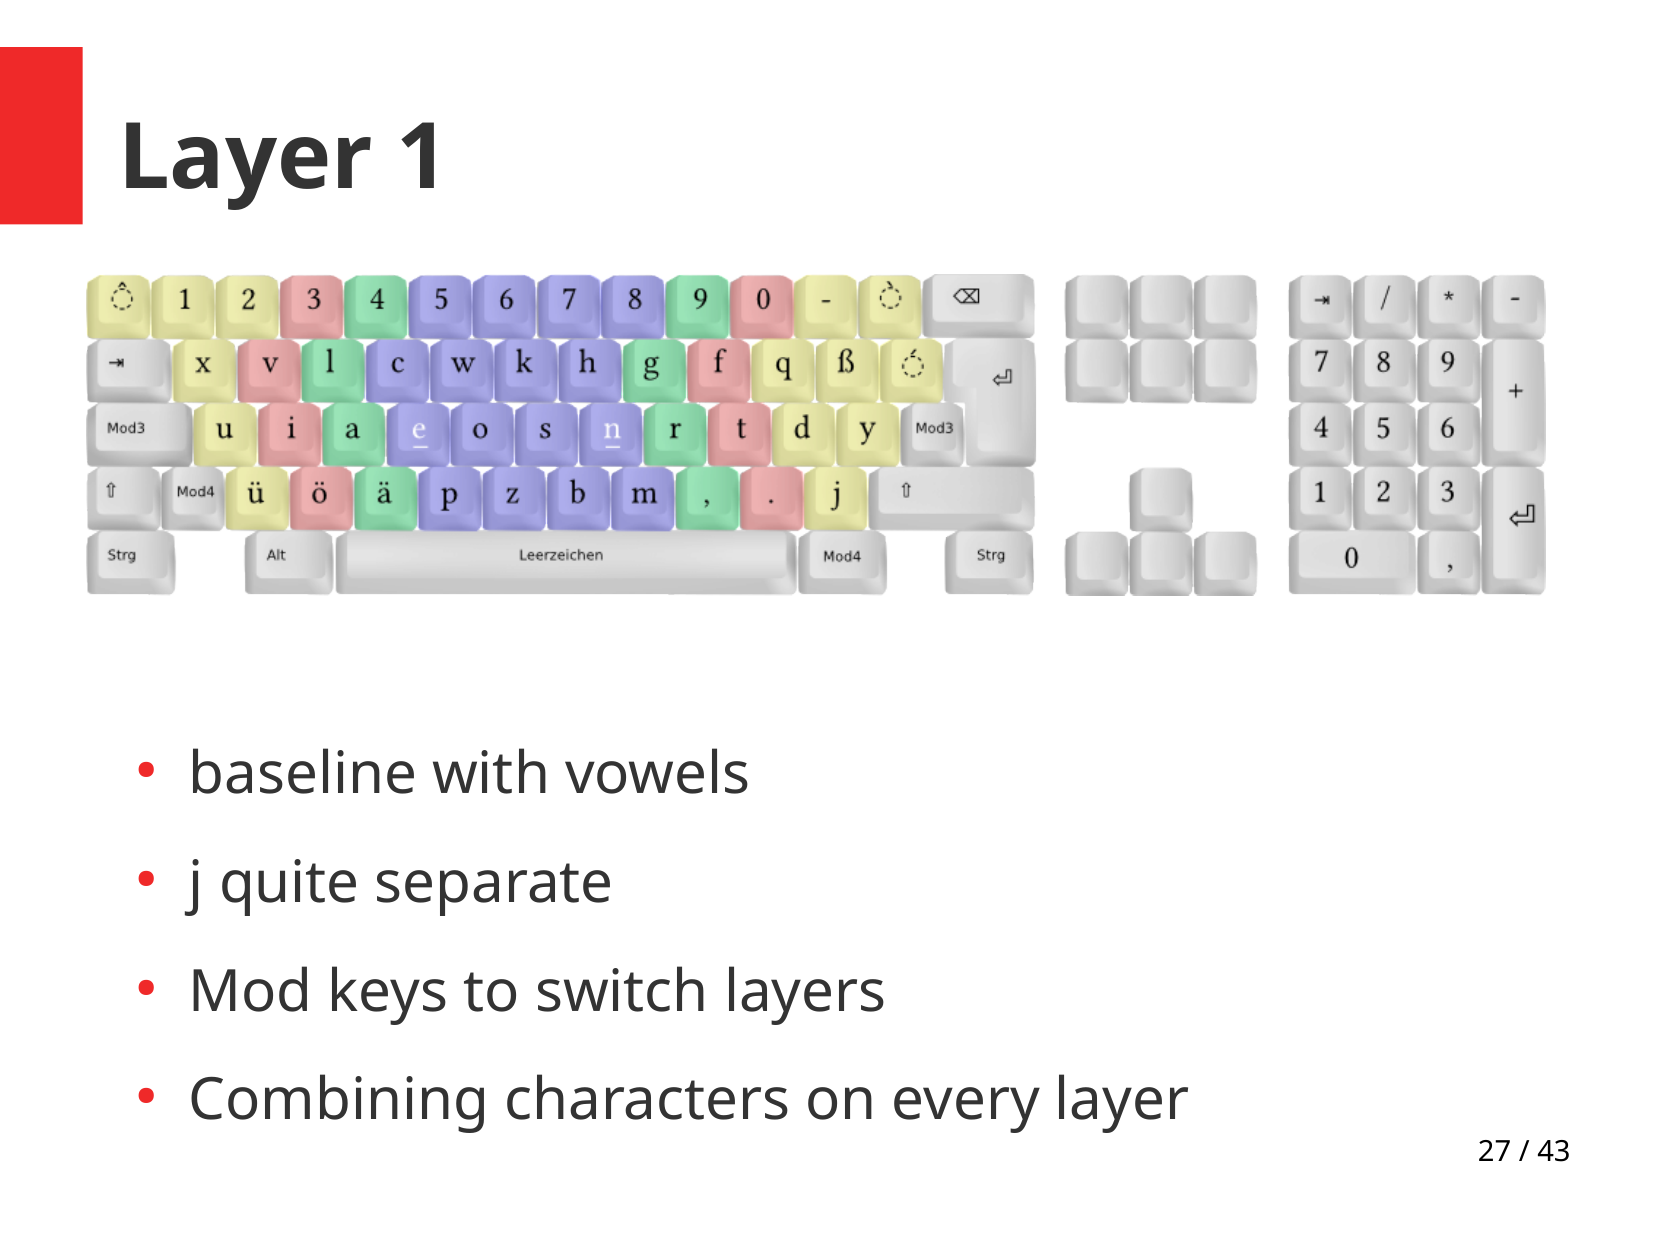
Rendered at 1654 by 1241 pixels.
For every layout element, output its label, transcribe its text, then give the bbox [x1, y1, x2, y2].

title Layer 1 [118, 49, 1571, 257]
list baseline with vowels j quite separate Mod keys to switch layers Combining characters on every layer [118, 731, 1536, 1155]
picture [86, 274, 1546, 596]
